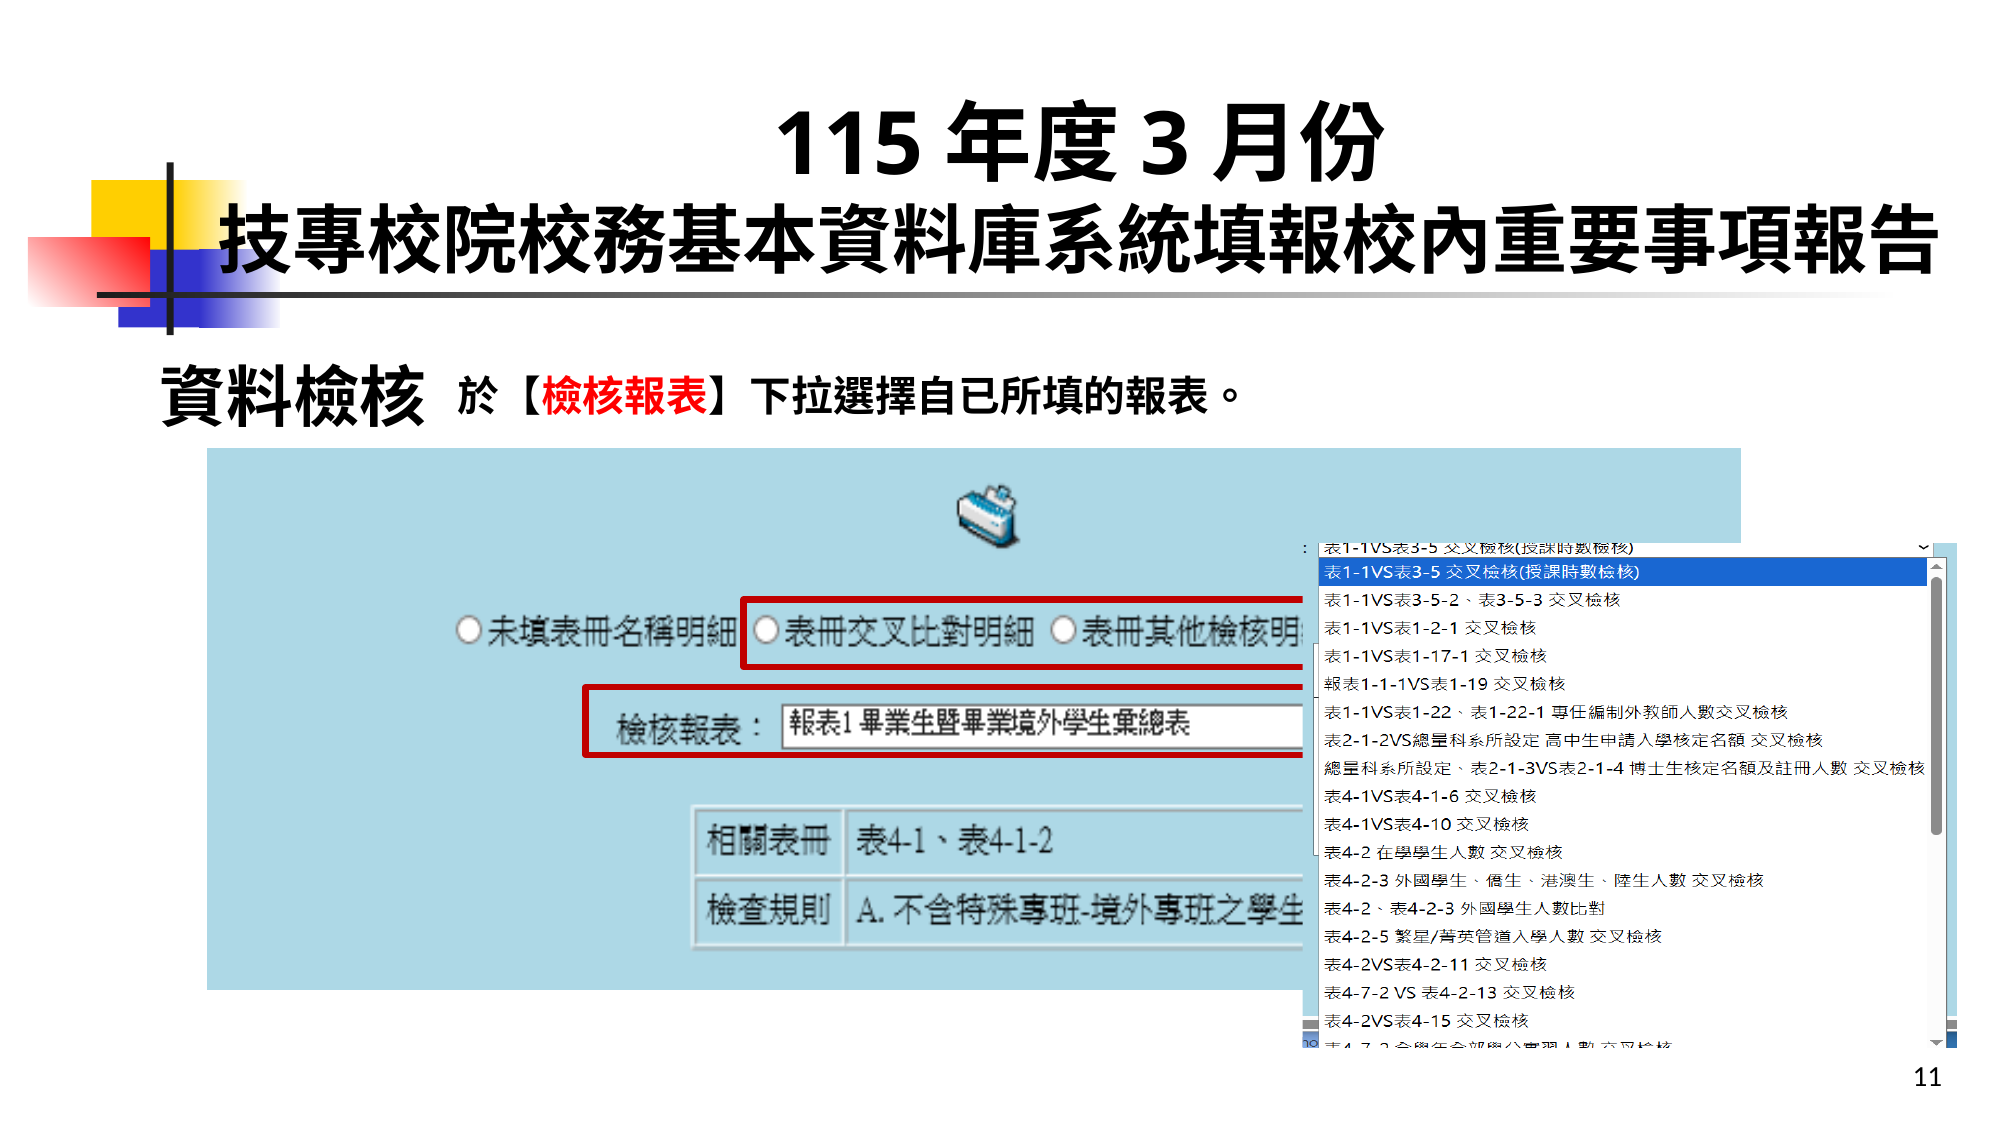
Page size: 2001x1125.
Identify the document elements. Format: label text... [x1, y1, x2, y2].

picture [207, 448, 1957, 1048]
text_box 於【檢核報表】下拉選擇自已所填的報表。 [442, 362, 1373, 428]
text_box <編號> [1540, 1048, 1957, 1100]
text_box 115年度3月份 技專校院校務基本資料庫系統填報校內重要事項報告 [175, 77, 1986, 290]
text_box 資料檢核 [144, 347, 442, 443]
